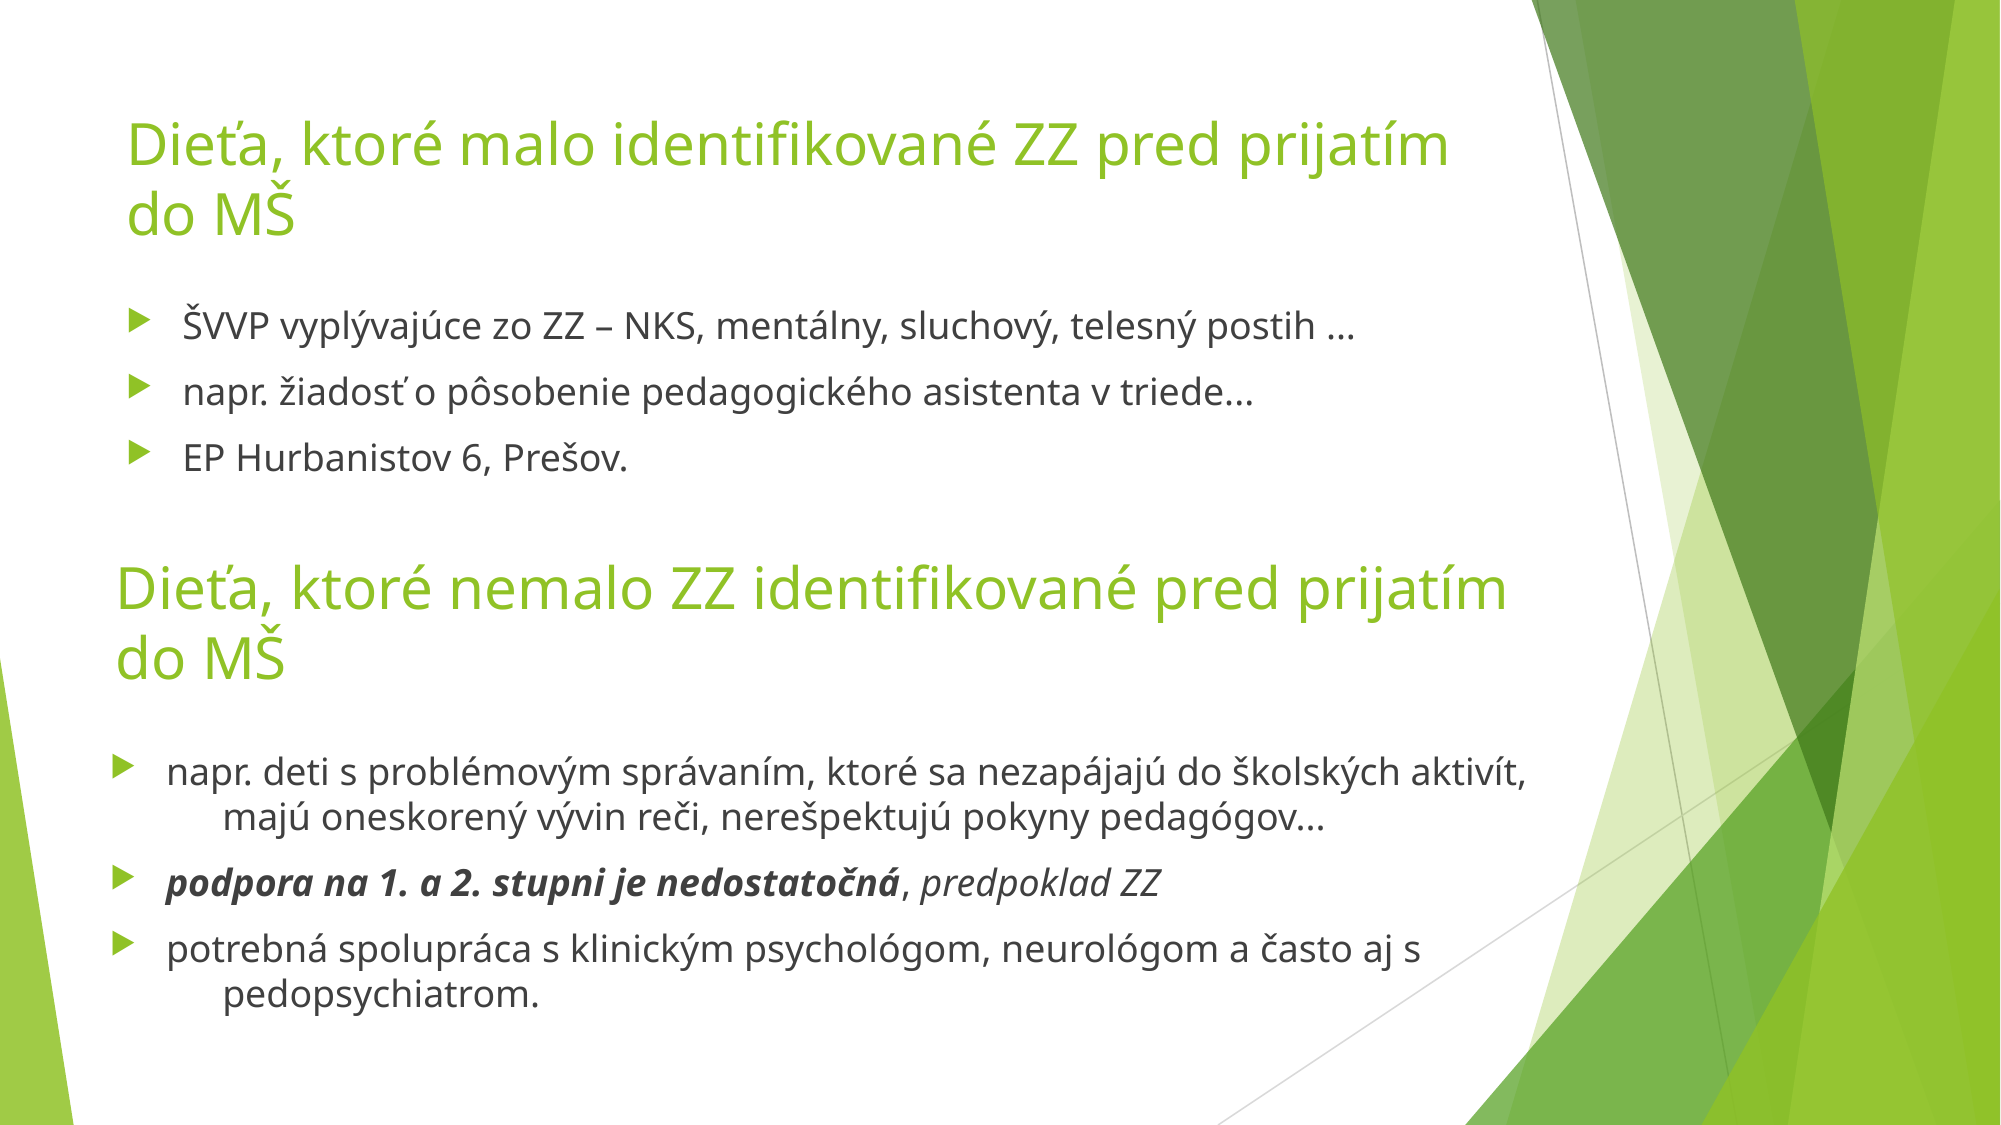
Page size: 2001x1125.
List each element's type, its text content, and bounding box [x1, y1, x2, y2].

title Dieťa, ktoré malo identifikované ZZ pred prijatím do MŠ [111, 99, 1522, 259]
list ŠVVP vyplývajúce zo ZZ – NKS, mentálny, sluchový, telesný postih ... napr. žiadosť o pôsobenie pedagogického asistenta v triede... EP Hurbanistov 6, Prešov. [111, 294, 1522, 498]
text_box napr. deti s problémovým správaním, ktoré sa nezapájajú do školských aktivít, majú oneskorený vývin reči, nerešpektujú pokyny pedagógov... podpora na 1. a 2. stupni je nedostatočná, predpoklad ZZ potrebná spolupráca s klinickým psychológom, neurológom a často aj s pedopsychiatrom. [94, 740, 1548, 1026]
text_box Dieťa, ktoré nemalo ZZ identifikované pred prijatím do MŠ [100, 543, 1542, 701]
